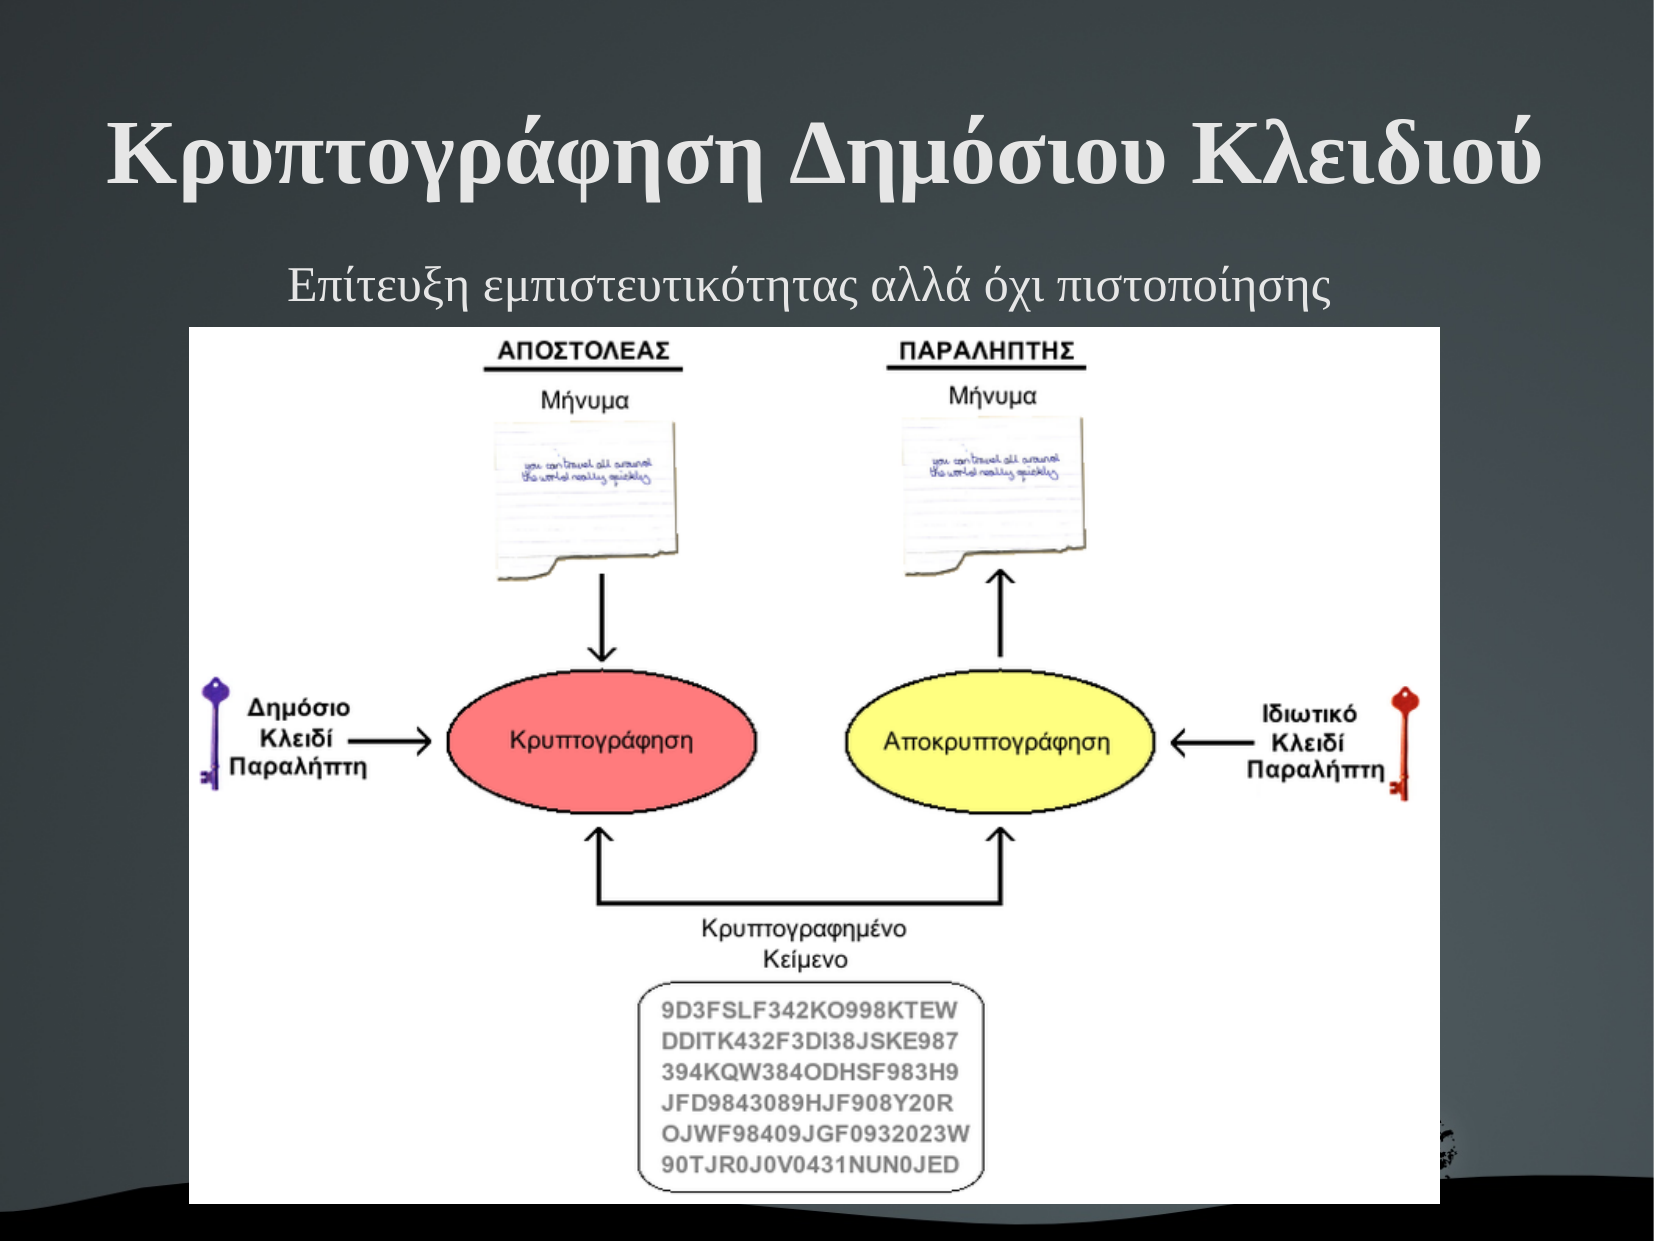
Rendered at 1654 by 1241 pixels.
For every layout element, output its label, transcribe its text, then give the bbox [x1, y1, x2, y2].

text_box Επίτευξη εμπιστευτικότητας αλλά όχι πιστοποίησης [269, 256, 1352, 318]
title Κρυπτογράφηση Δημόσιου Κλειδιού [82, 49, 1571, 257]
picture [0, 0, 1654, 1241]
